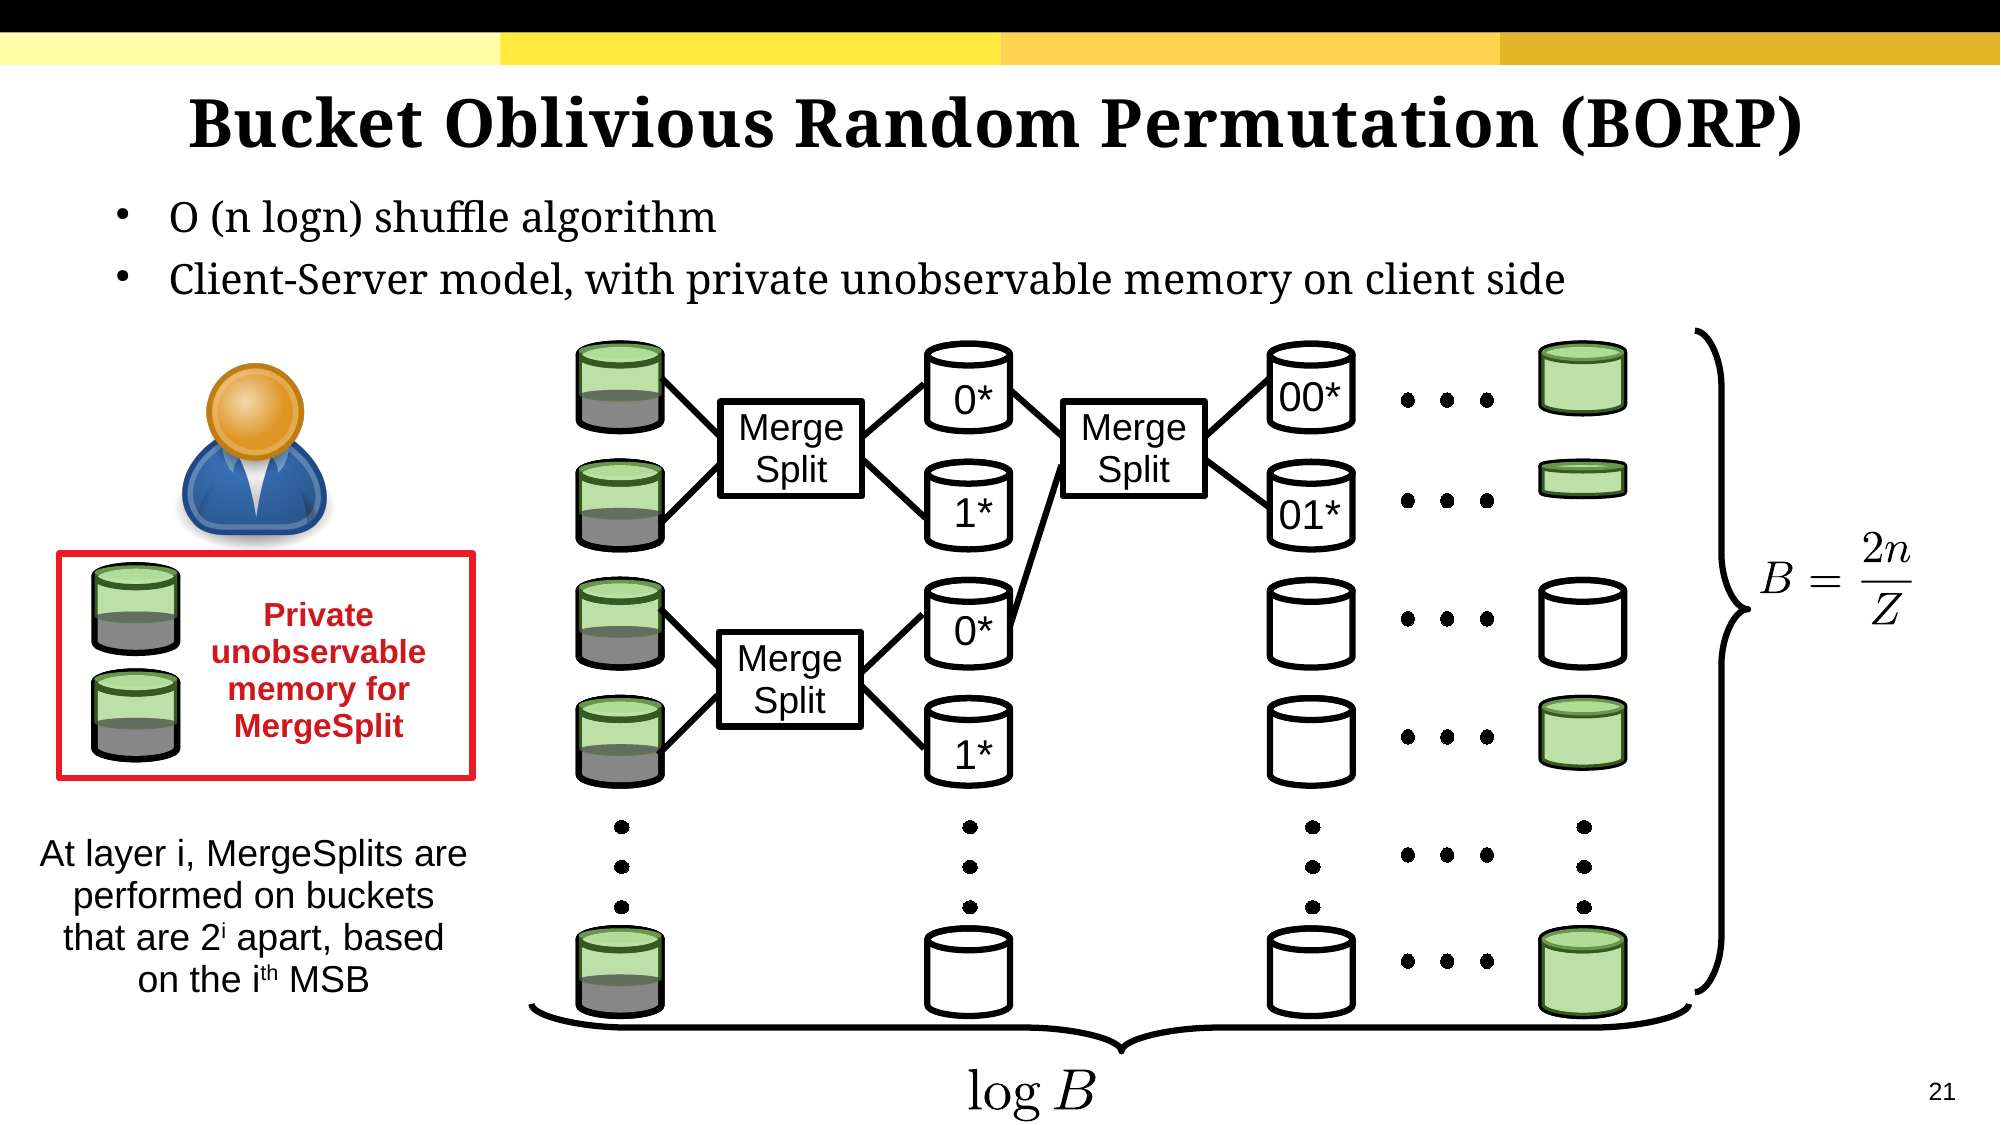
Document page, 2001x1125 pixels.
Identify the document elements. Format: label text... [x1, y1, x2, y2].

text_box [614, 820, 630, 834]
text_box [1576, 860, 1592, 874]
table_header H [927, 461, 1011, 482]
text_box Merge Split [720, 401, 863, 497]
table_header H [578, 389, 662, 401]
table_header H [1269, 928, 1353, 951]
text_box [1305, 900, 1321, 914]
table_header H [578, 974, 662, 985]
table_header H [578, 579, 662, 595]
text_box [1305, 820, 1321, 834]
text_box [1480, 847, 1494, 863]
table_header H [578, 698, 662, 713]
text_box [1480, 611, 1494, 627]
table_header H [94, 611, 178, 622]
text_box [1269, 356, 1298, 366]
list O (n logn) shuffle algorithm Client-Server model, with private unobservable memory on client side [82, 183, 1981, 1098]
text_box [996, 591, 1011, 615]
text_box 21 [1913, 1069, 1972, 1113]
table_header H [1541, 928, 1625, 951]
text_box [1401, 493, 1415, 508]
text_box 1* [939, 724, 1009, 786]
text_box [1541, 940, 1625, 1016]
text_box [578, 936, 662, 979]
text_box [1480, 953, 1494, 969]
picture [151, 354, 358, 553]
text_box [1401, 729, 1415, 745]
table_header H [1269, 698, 1353, 721]
table_header H [94, 671, 178, 687]
text_box [1480, 493, 1494, 508]
text_box Merge Split [1062, 401, 1205, 497]
table_header H [94, 717, 178, 729]
table_header H [927, 698, 1011, 720]
text_box [1440, 611, 1454, 627]
text_box [1576, 820, 1592, 834]
text_box [578, 750, 662, 786]
text_box [962, 820, 978, 834]
text_box [927, 593, 1005, 668]
text_box [1324, 357, 1353, 366]
text_box [1401, 392, 1415, 408]
table_header H [1270, 474, 1353, 484]
table_header H [578, 928, 662, 943]
text_box [1401, 847, 1415, 863]
text_box [578, 470, 662, 512]
text_box [1440, 493, 1454, 508]
text_box [1541, 592, 1625, 668]
text_box [578, 632, 662, 668]
table_header H [927, 579, 1011, 600]
text_box [1541, 467, 1625, 497]
text_box [1541, 353, 1625, 414]
text_box [578, 588, 662, 631]
table_header H [578, 626, 662, 637]
text_box [1480, 392, 1494, 408]
text_box [1440, 847, 1454, 863]
text_box [962, 860, 978, 874]
text_box [1576, 900, 1592, 914]
text_box [927, 475, 1004, 550]
table_header H [1541, 579, 1625, 602]
text_box [1401, 611, 1415, 627]
text_box [1269, 593, 1353, 668]
text_box [578, 706, 662, 749]
text_box [927, 357, 1010, 428]
text_box [996, 473, 1011, 541]
text_box [578, 514, 662, 550]
text_box [578, 396, 662, 432]
text_box [1541, 708, 1625, 768]
text_box [59, 553, 473, 778]
table_header H [1269, 343, 1353, 366]
text_box 00* [1263, 366, 1371, 474]
table_header H [1270, 593, 1352, 602]
text_box [1759, 531, 1912, 625]
text_box [578, 980, 662, 1016]
table_header H [927, 343, 1010, 366]
text_box [614, 900, 629, 914]
text_box Private unobservable memory for MergeSplit [188, 588, 449, 814]
text_box 0* [939, 369, 1009, 432]
text_box [968, 1068, 1096, 1122]
text_box [614, 860, 630, 874]
text_box 01* [1263, 484, 1376, 593]
text_box [1326, 475, 1353, 484]
text_box [927, 710, 1011, 783]
table_header H [927, 928, 1011, 951]
table_header H [578, 744, 660, 755]
text_box [1305, 860, 1321, 874]
table_header H [578, 343, 662, 359]
text_box Merge Split [718, 631, 861, 727]
text_box [1269, 474, 1296, 484]
text_box [1401, 953, 1415, 969]
text_box [1440, 953, 1454, 969]
text_box [578, 352, 662, 394]
text_box [962, 900, 978, 914]
text_box At layer i, MergeSplits are performed on buckets that are 2i apart, based on the ith MSB [23, 825, 485, 1046]
text_box [1269, 710, 1353, 786]
table_header H [94, 565, 178, 580]
text_box [1440, 729, 1454, 745]
table_header H [1541, 343, 1625, 362]
title Bucket Oblivious Random Permutation (BORP) [48, 53, 1947, 201]
table_header H [1541, 461, 1625, 471]
table_header H [578, 507, 662, 519]
text_box 1* [939, 482, 1009, 544]
table_header H [578, 461, 662, 477]
text_box 0* [939, 600, 1009, 662]
table_header H [1541, 697, 1625, 716]
text_box [1269, 940, 1353, 1017]
text_box [1440, 392, 1454, 408]
text_box [927, 940, 1011, 1016]
text_box [1480, 729, 1494, 745]
